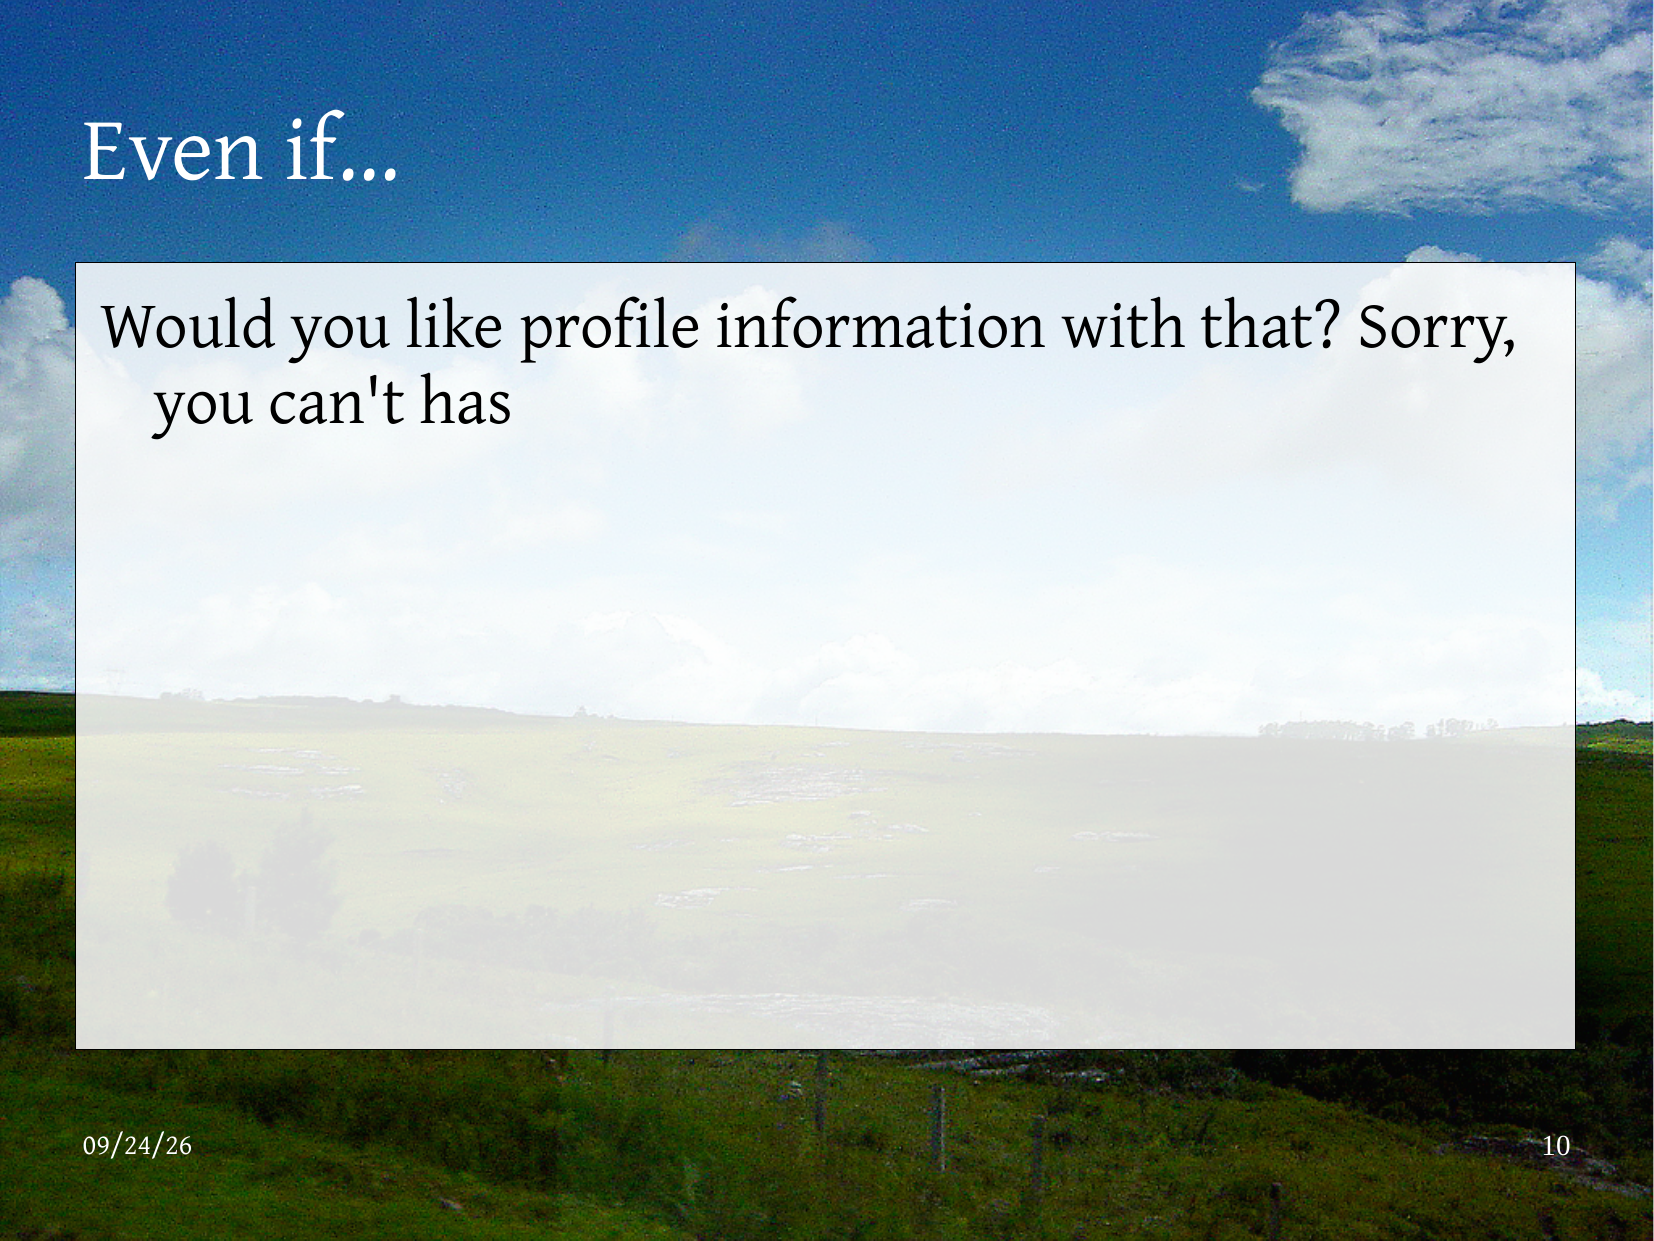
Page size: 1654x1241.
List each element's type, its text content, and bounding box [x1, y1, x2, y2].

picture [0, 0, 1654, 1241]
title Even if... [82, 56, 1571, 250]
list Would you like profile information with that? Sorry, you can't has [82, 290, 1571, 1094]
